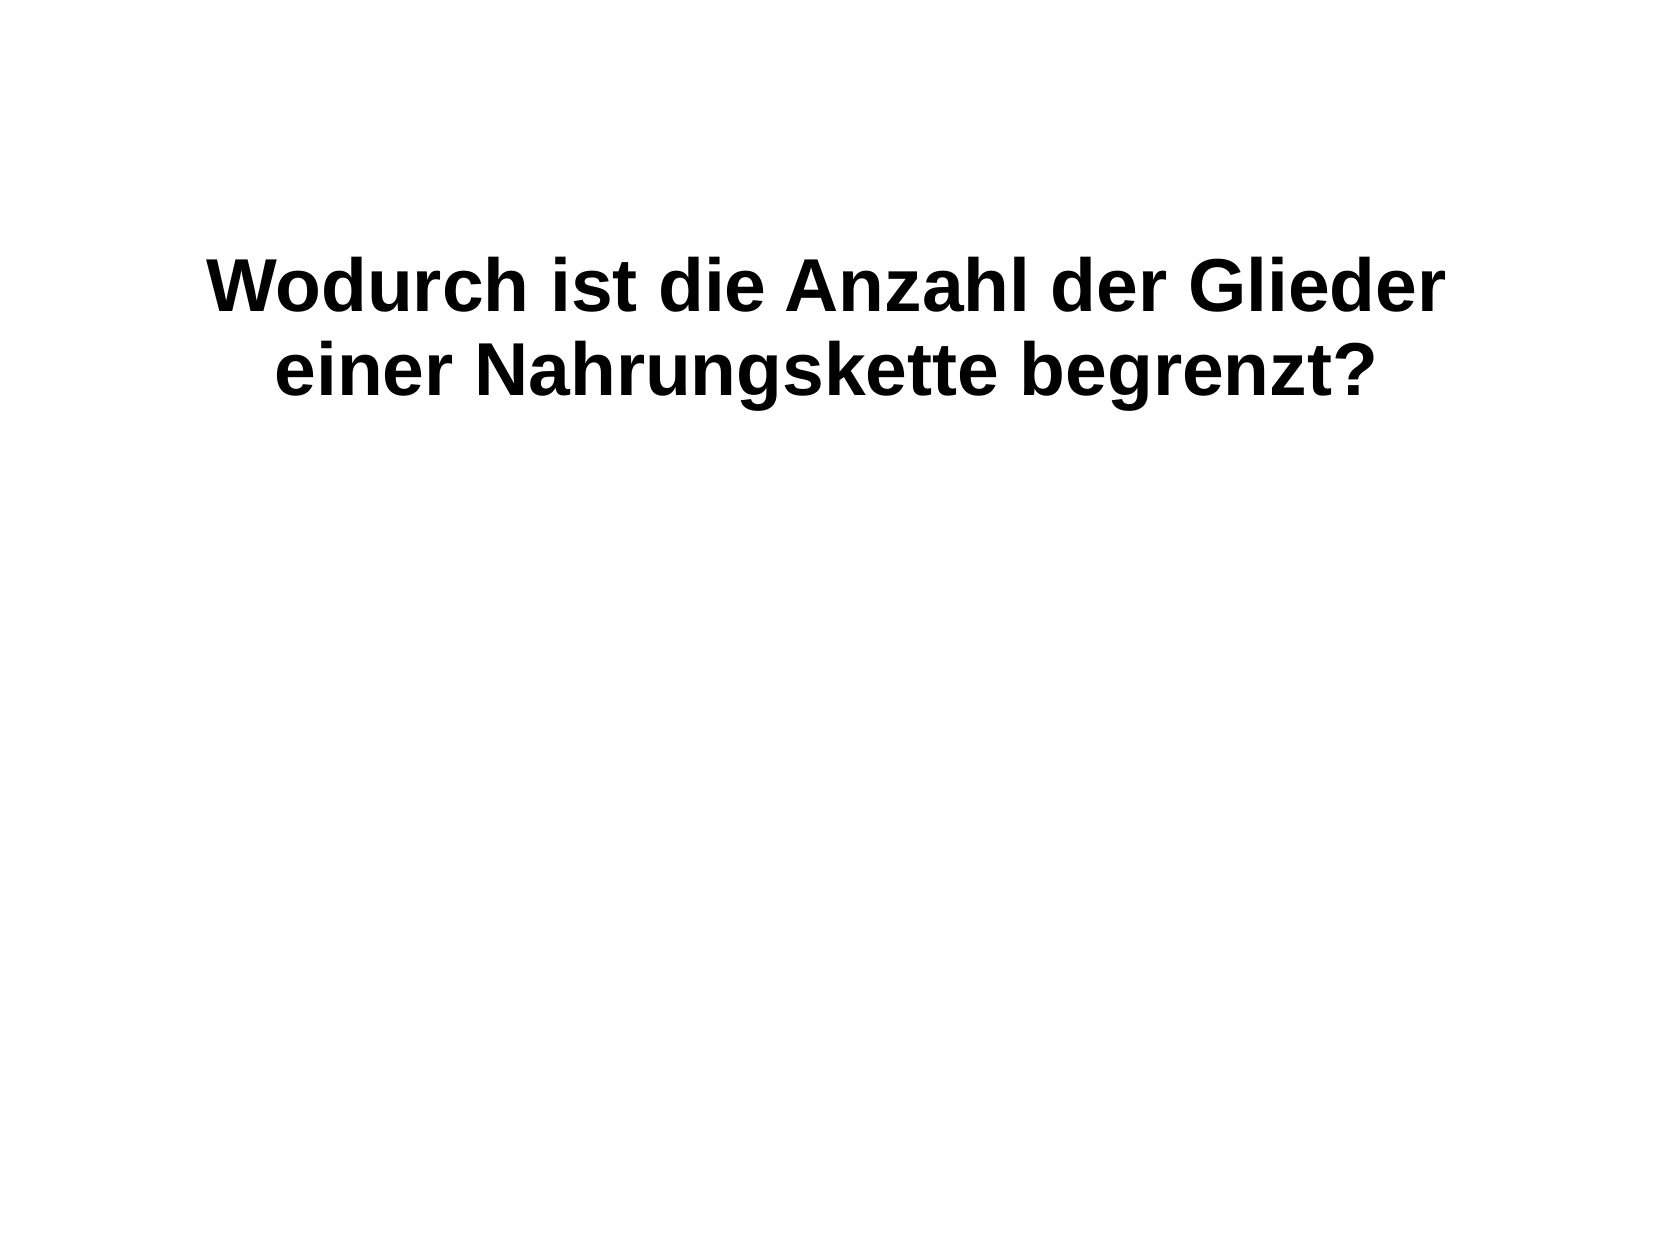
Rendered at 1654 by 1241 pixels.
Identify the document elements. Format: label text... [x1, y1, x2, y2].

text_box Wodurch ist die Anzahl der Glieder einer Nahrungskette begrenzt? [118, 236, 1536, 419]
